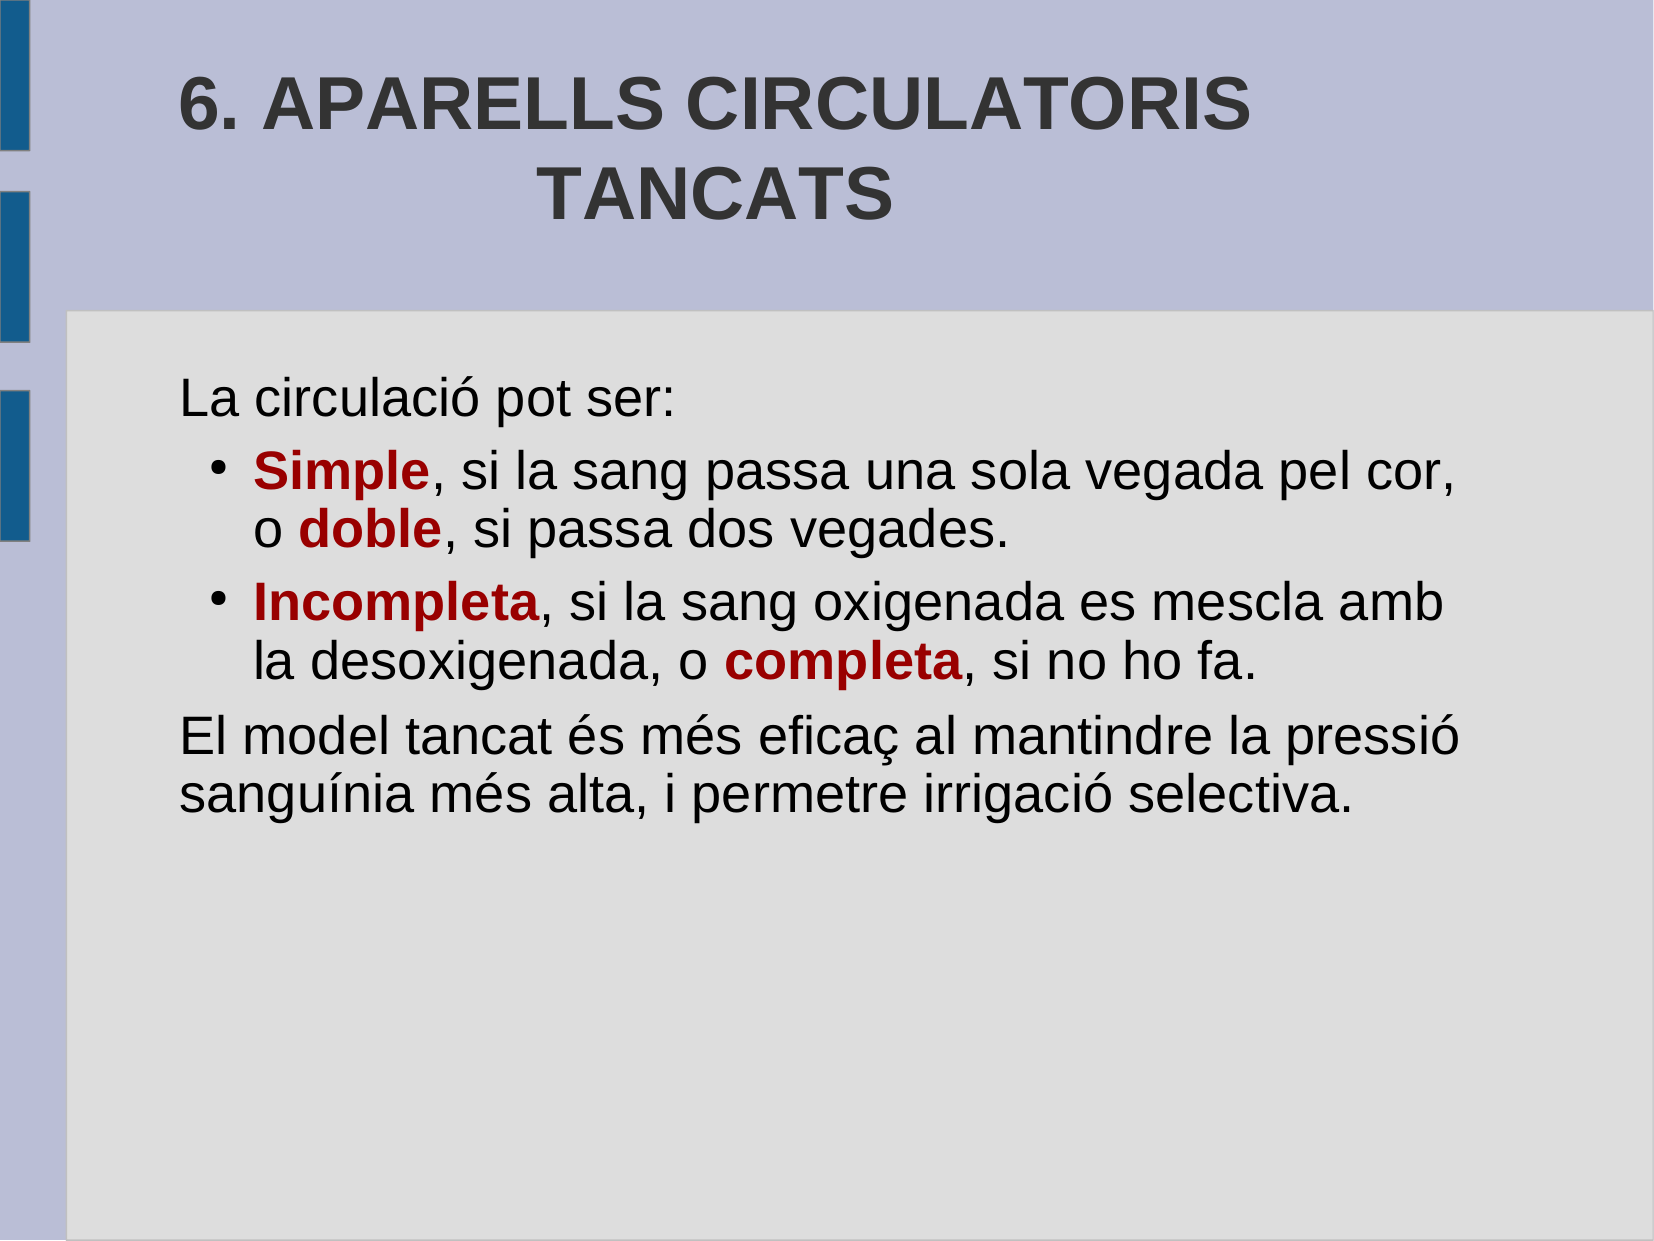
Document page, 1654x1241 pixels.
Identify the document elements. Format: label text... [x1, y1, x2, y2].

text_box La circulació pot ser: Simple, si la sang passa una sola vegada pel cor, o doble, si passa dos vegades. Incompleta, si la sang oxigenada es mescla amb la desoxigenada, o completa, si no ho fa. El model tancat és més eficaç al mantindre la pressió sanguínia més alta, i permetre irrigació selectiva. [164, 362, 1500, 1075]
text_box 6. APARELLS CIRCULATORIS TANCATS [39, 36, 1392, 253]
